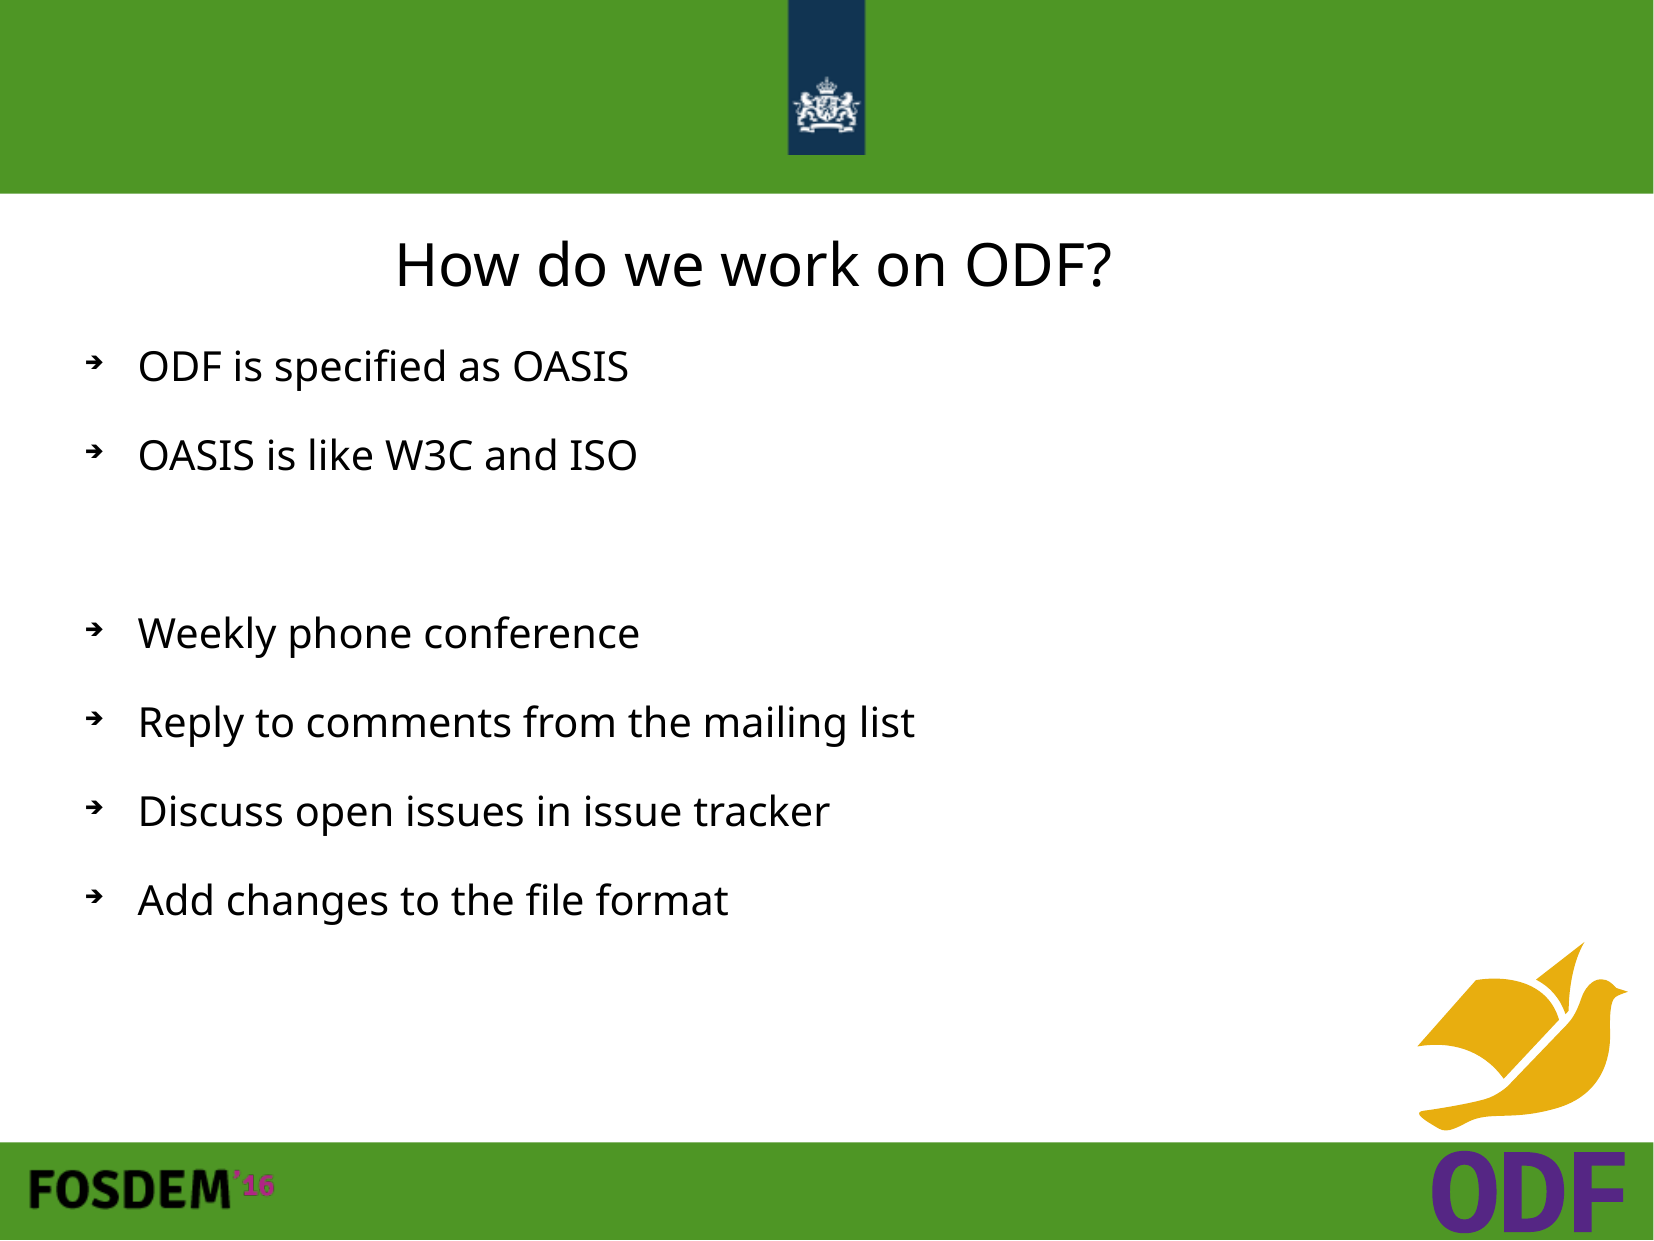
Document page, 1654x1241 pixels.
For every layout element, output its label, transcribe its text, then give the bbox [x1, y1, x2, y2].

title How do we work on ODF? [394, 211, 1158, 315]
list ODF is specified as OASIS OASIS is like W3C and ISO Weekly phone conference Reply to comments from the mailing list Discuss open issues in issue tracker Add changes to the file format [66, 337, 1488, 1110]
picture [22, 1142, 343, 1232]
picture [0, 0, 1654, 155]
